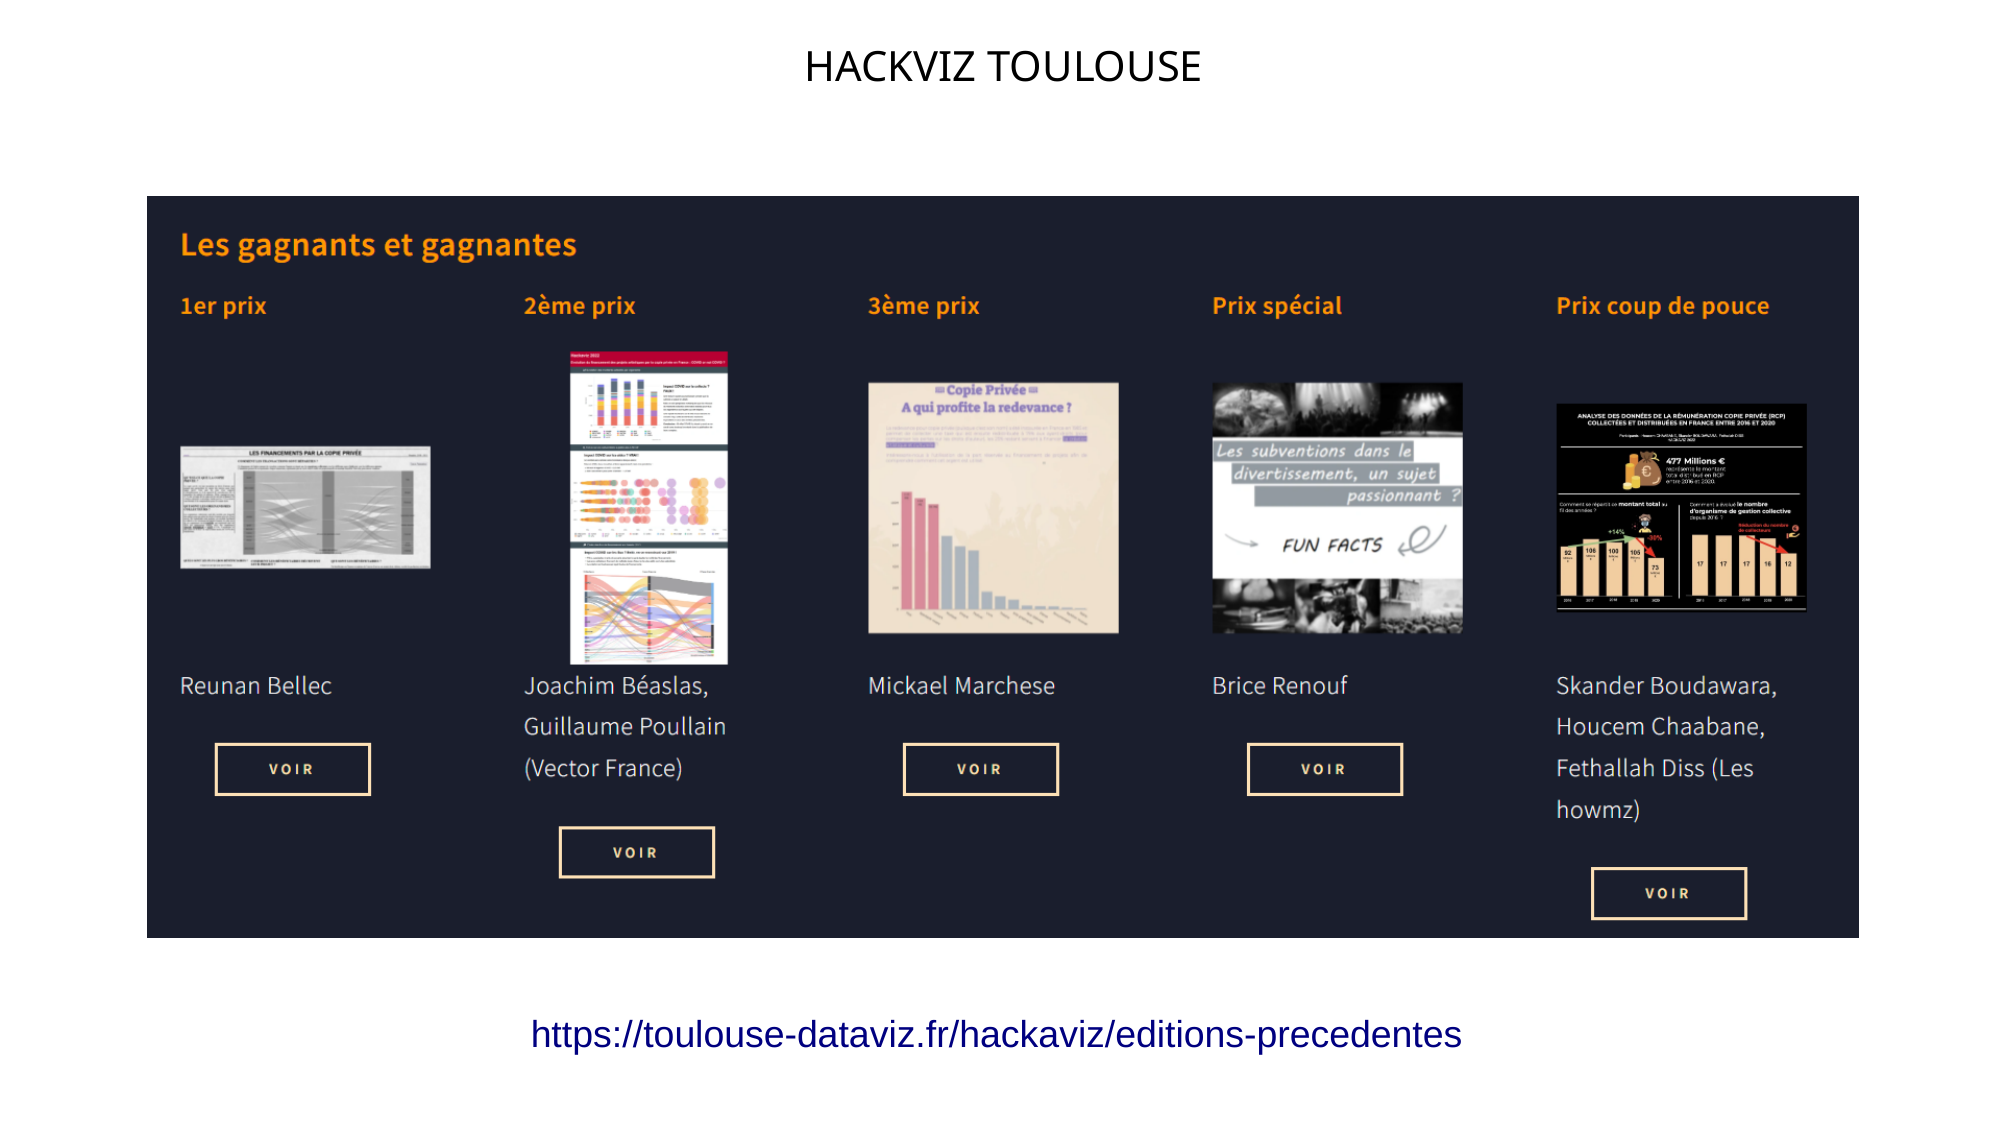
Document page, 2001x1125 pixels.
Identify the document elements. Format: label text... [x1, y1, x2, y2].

text_box Hackviz toulouse [0, 0, 2000, 130]
text_box https://toulouse-dataviz.fr/hackaviz/editions-precedentes [516, 1006, 1489, 1063]
picture [147, 196, 1859, 938]
